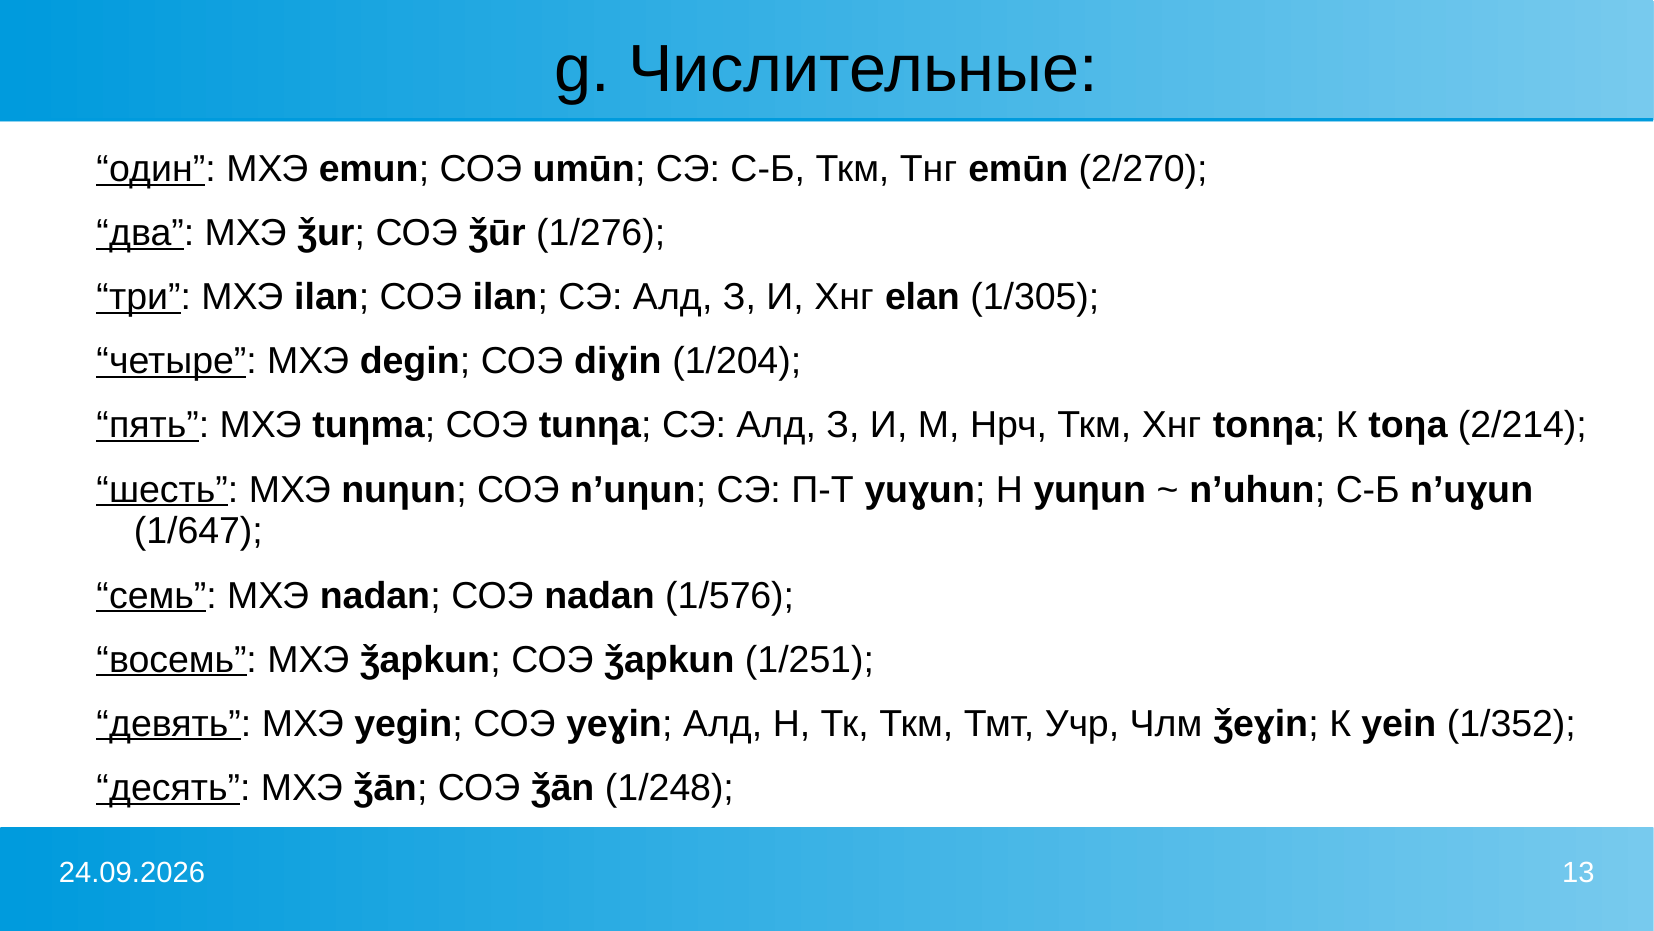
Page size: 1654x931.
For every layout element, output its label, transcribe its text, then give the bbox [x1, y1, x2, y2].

list “один”: МХЭ emun; СОЭ umūn; СЭ: С-Б, Ткм, Тнг emūn (2/270); “два”: МХЭ ǯur; СОЭ ǯūr (1/276); “три”: МХЭ ilan; СОЭ ilan; СЭ: Алд, З, И, Хнг elan (1/305); “четыре”: МХЭ degin; СОЭ diɣin (1/204); “пять”: МХЭ tuƞma; СОЭ tunƞa; СЭ: Алд, З, И, М, Нрч, Ткм, Хнг tonƞa; К toƞa (2/214); “шесть”: МХЭ nuƞun; СОЭ n’uƞun; СЭ: П-Т yuɣun; Н yuƞun ~ n’uhun; С-Б n’uɣun (1/647); “семь”: МХЭ nadan; СОЭ nadan (1/576); “восемь”: МХЭ ǯapkun; СОЭ ǯapkun (1/251); “девять”: МХЭ yegin; СОЭ yeɣin; Алд, Н, Тк, Ткм, Тмт, Учр, Члм ǯeɣin; К yein (1/352); “десять”: МХЭ ǯān; СОЭ ǯān (1/248); [59, 147, 1595, 739]
title g. Числительные: [59, 29, 1595, 108]
